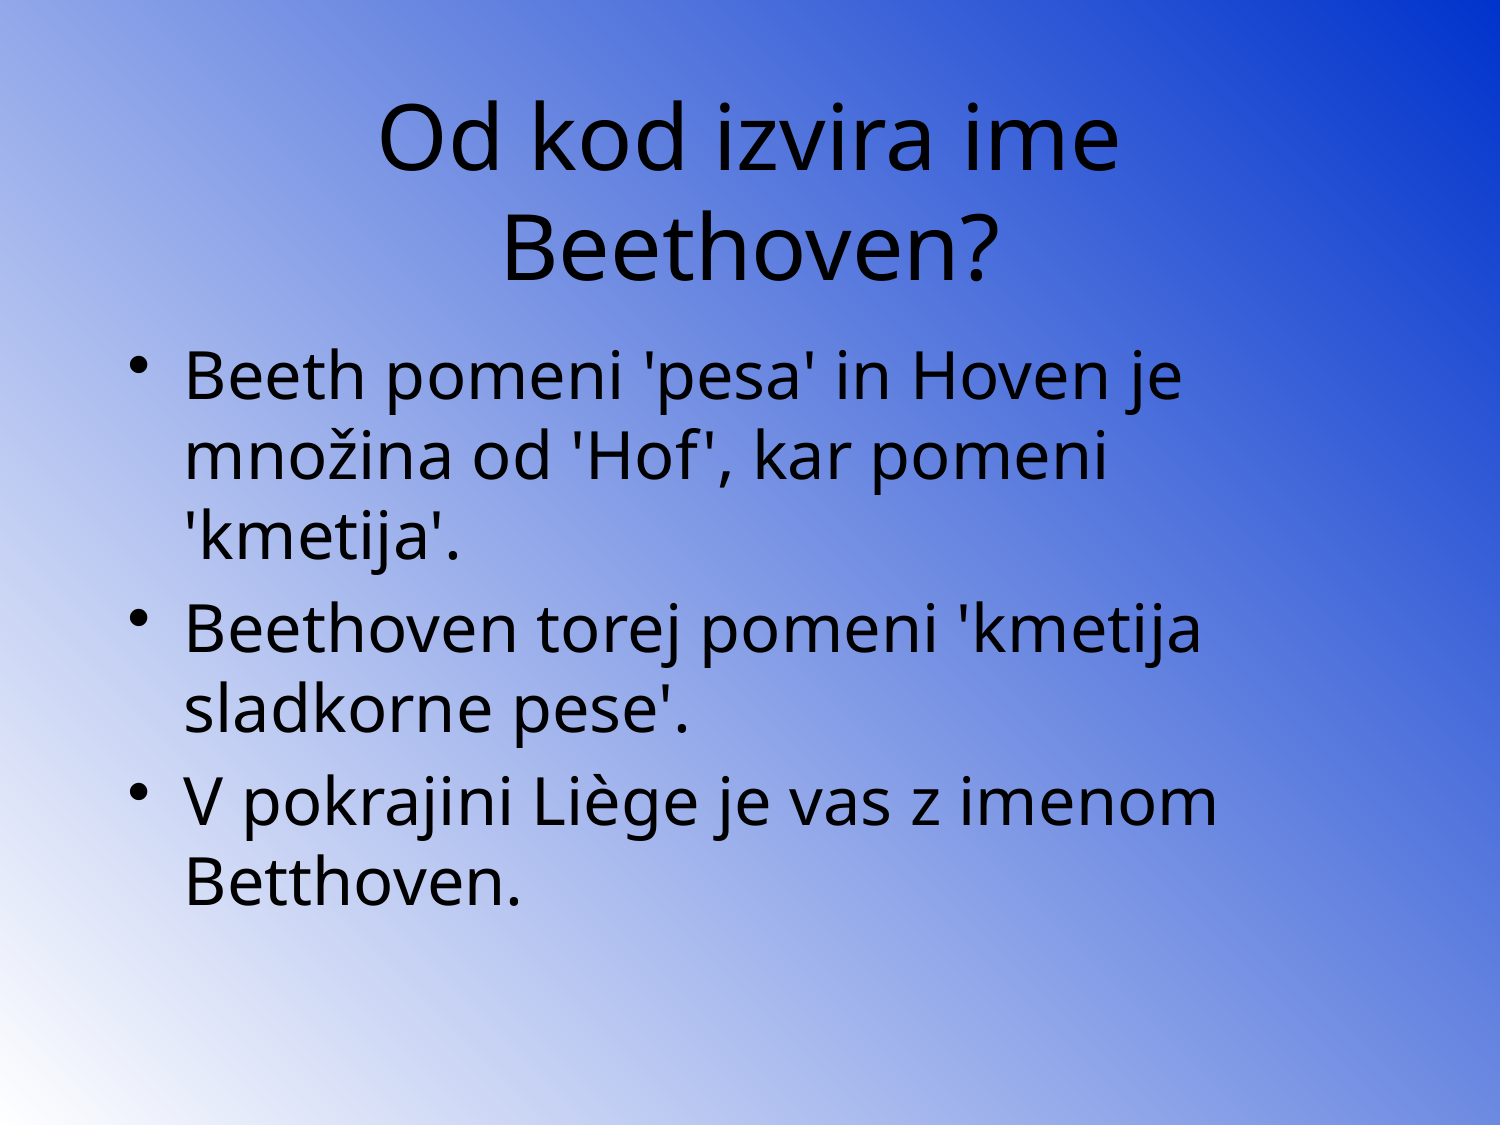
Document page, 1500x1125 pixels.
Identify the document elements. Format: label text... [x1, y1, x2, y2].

list Beeth pomeni 'pesa' in Hoven je množina od 'Hof', kar pomeni 'kmetija'. Beethoven torej pomeni 'kmetija sladkorne pese'. V pokrajini Liège je vas z imenom Betthoven. [112, 324, 1388, 1000]
title Od kod izvira ime Beethoven? [112, 149, 1388, 324]
